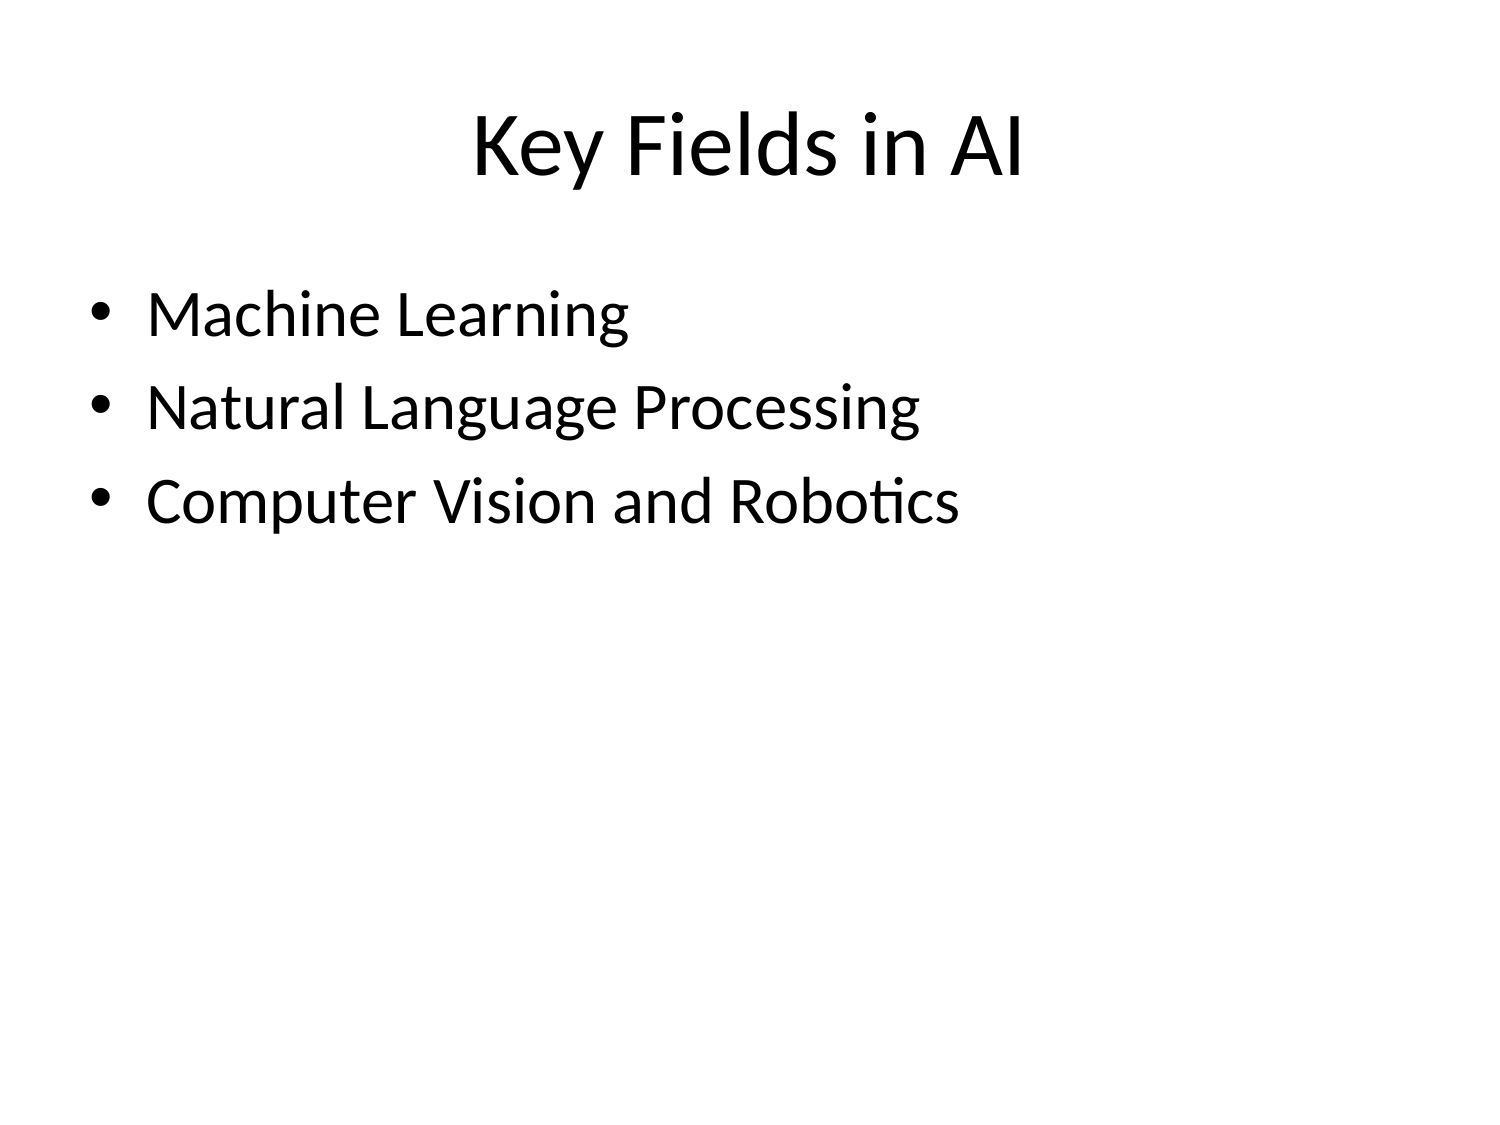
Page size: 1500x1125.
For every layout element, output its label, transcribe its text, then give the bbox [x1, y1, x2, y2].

title Key Fields in AI [75, 45, 1425, 233]
list Machine Learning Natural Language Processing Computer Vision and Robotics [75, 262, 1425, 1005]
